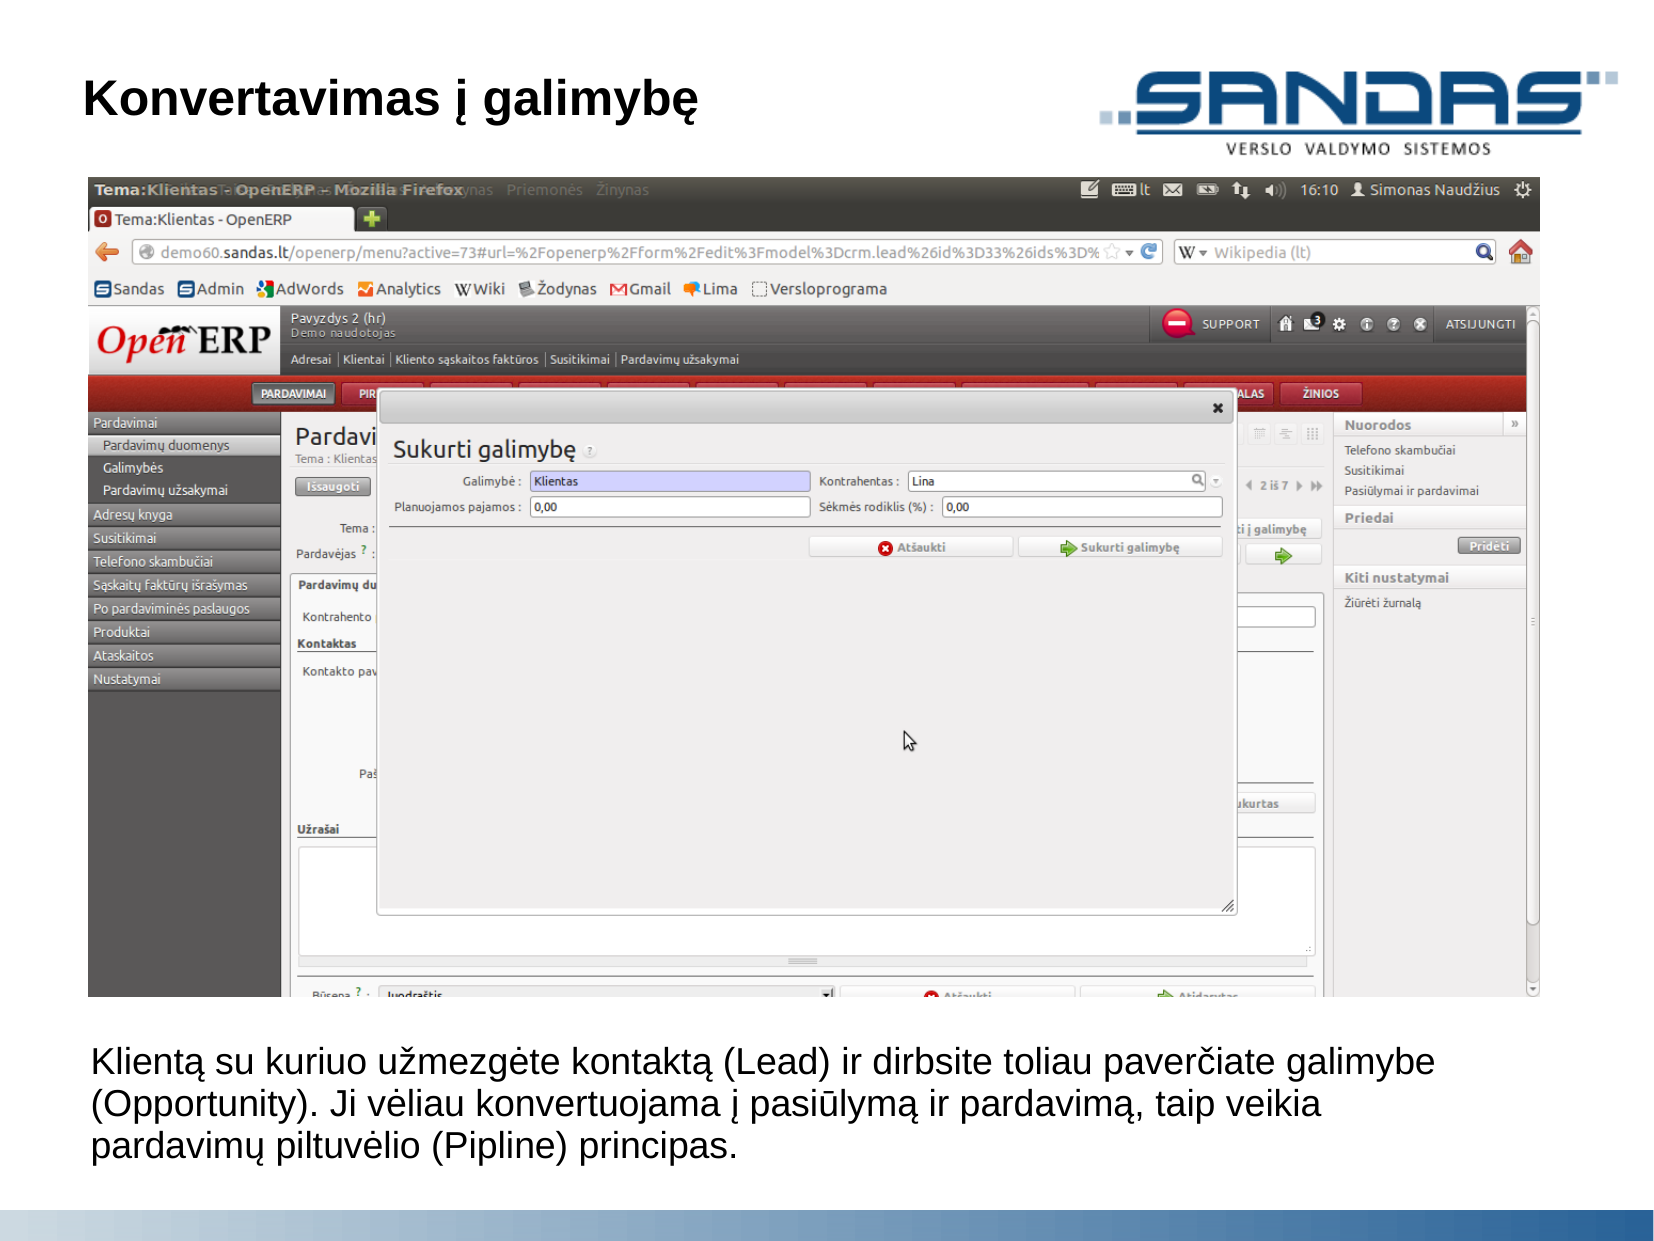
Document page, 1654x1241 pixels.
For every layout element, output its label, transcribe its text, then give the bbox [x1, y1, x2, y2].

picture [88, 9, 1626, 997]
picture [0, 1210, 1654, 1241]
text_box Klientą su kuriuo užmezgėte kontaktą (Lead) ir dirbsite toliau paverčiate galimybe (Opportunity). Ji vėliau konvertuojama į pasiūlymą ir pardavimą, taip veikia pardavimų piltuvėlio (Pipline) principas. [75, 1032, 1462, 1174]
title Konvertavimas į galimybę [82, 49, 1571, 148]
